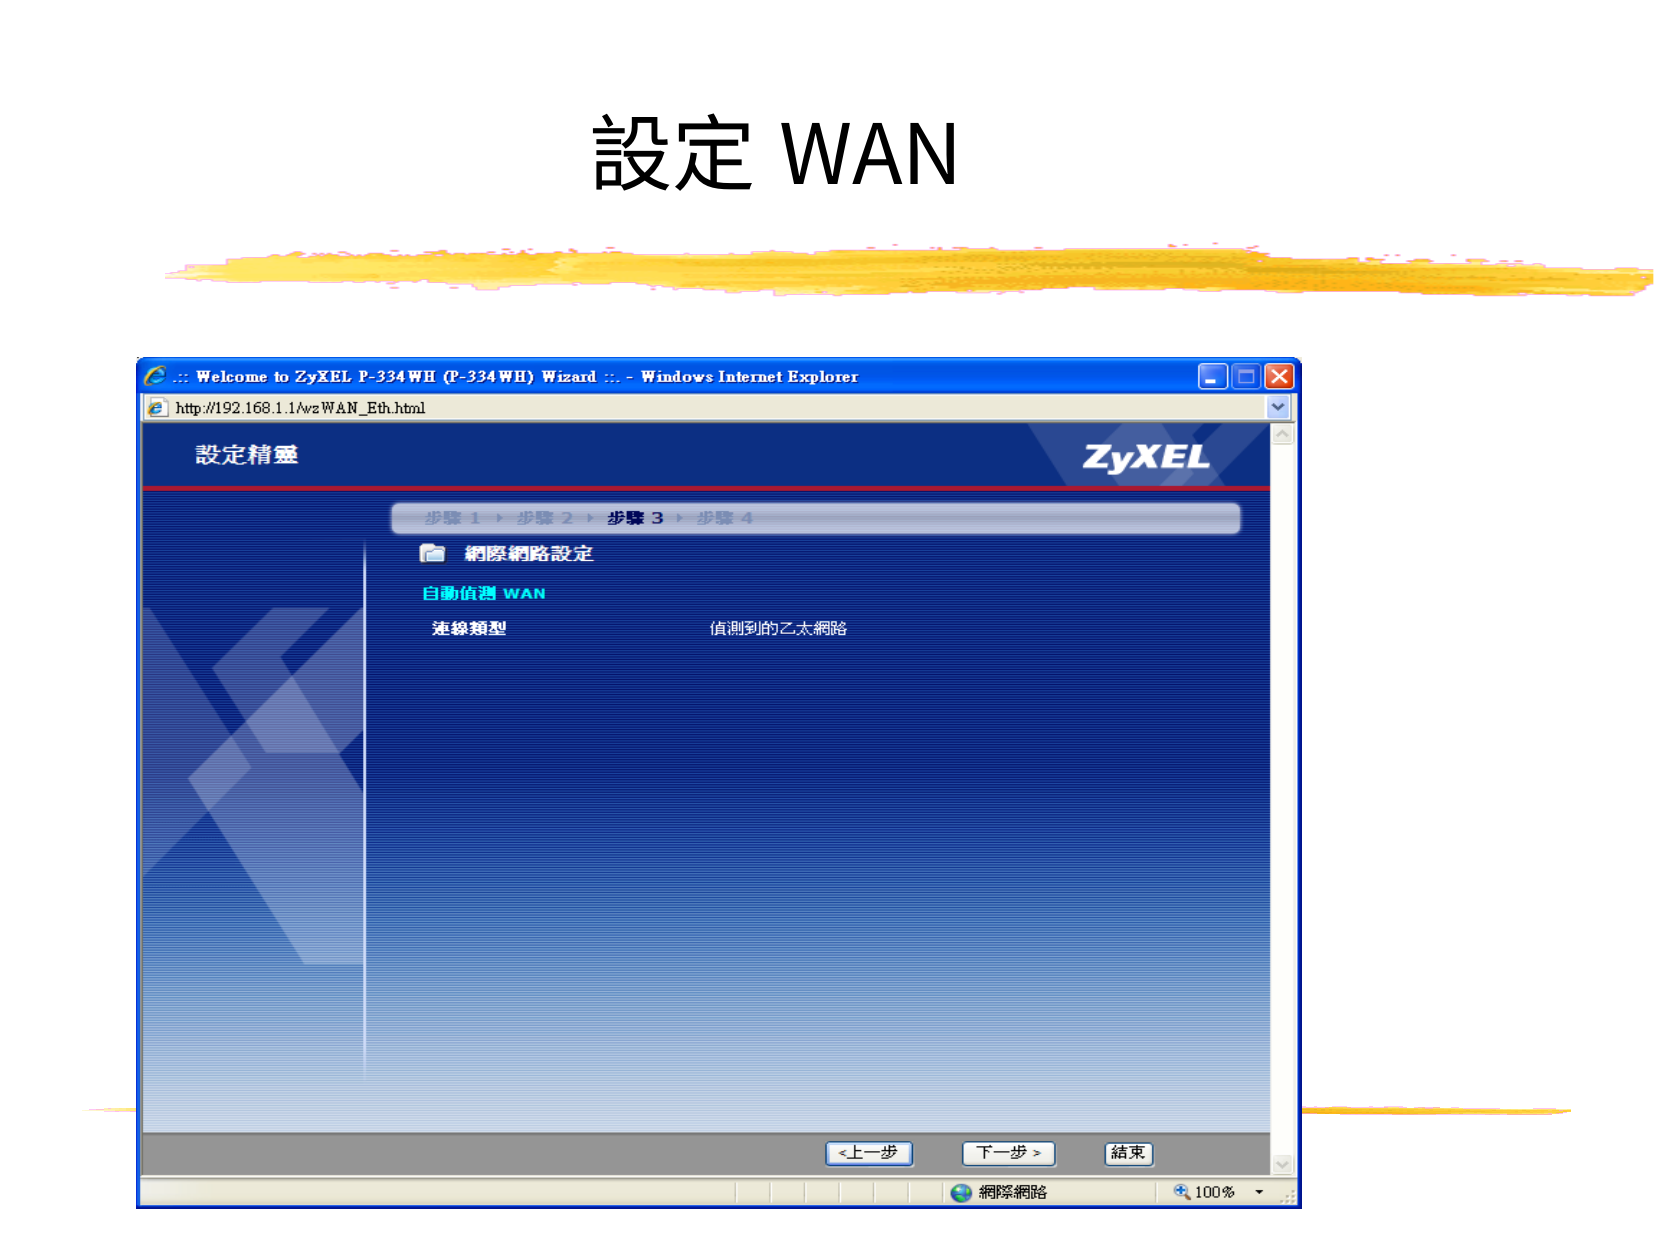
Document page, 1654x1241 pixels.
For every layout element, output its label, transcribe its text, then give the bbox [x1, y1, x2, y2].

picture [165, 237, 1654, 308]
title 設定WAN [73, 41, 1479, 249]
picture [82, 357, 1571, 1209]
